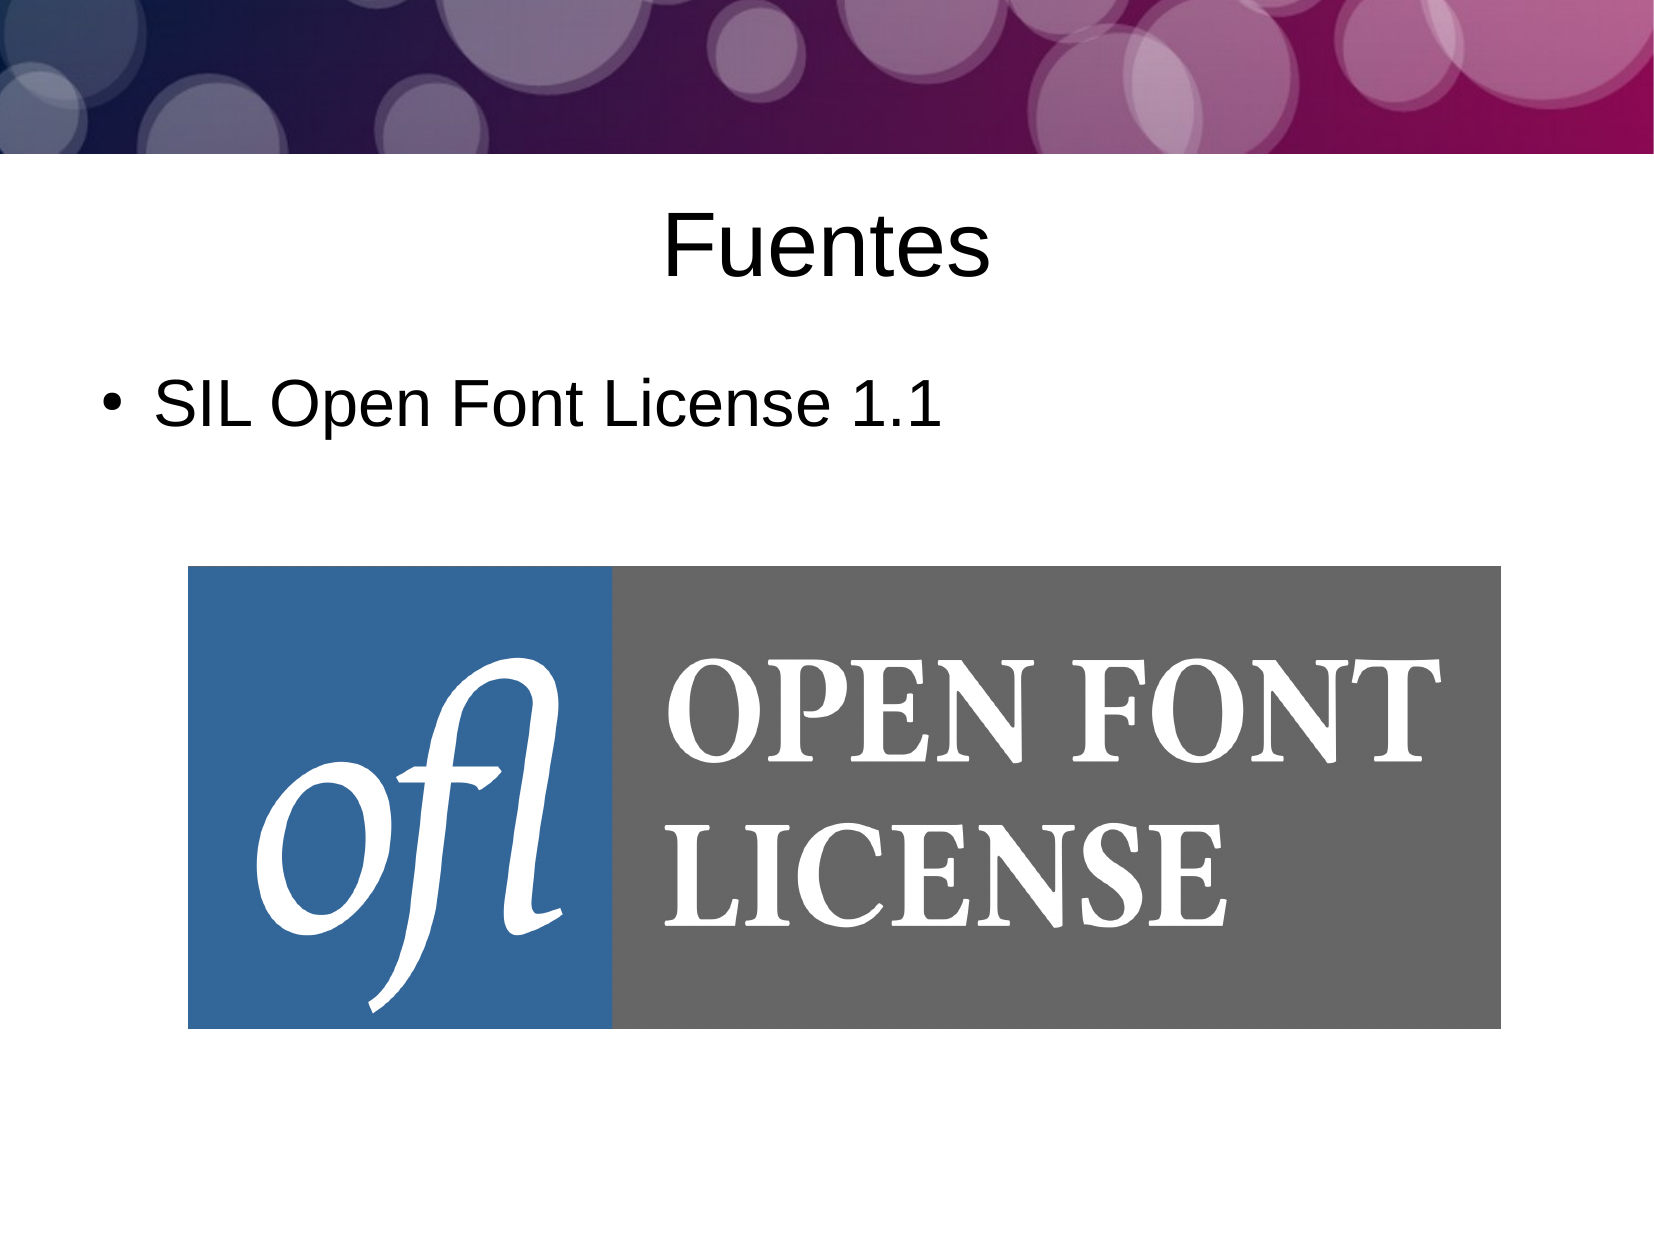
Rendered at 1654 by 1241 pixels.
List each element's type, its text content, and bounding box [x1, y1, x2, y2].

picture [188, 566, 1501, 1029]
picture [0, 0, 1654, 154]
list SIL Open Font License 1.1 [82, 366, 1571, 1087]
title Fuentes [82, 159, 1571, 331]
